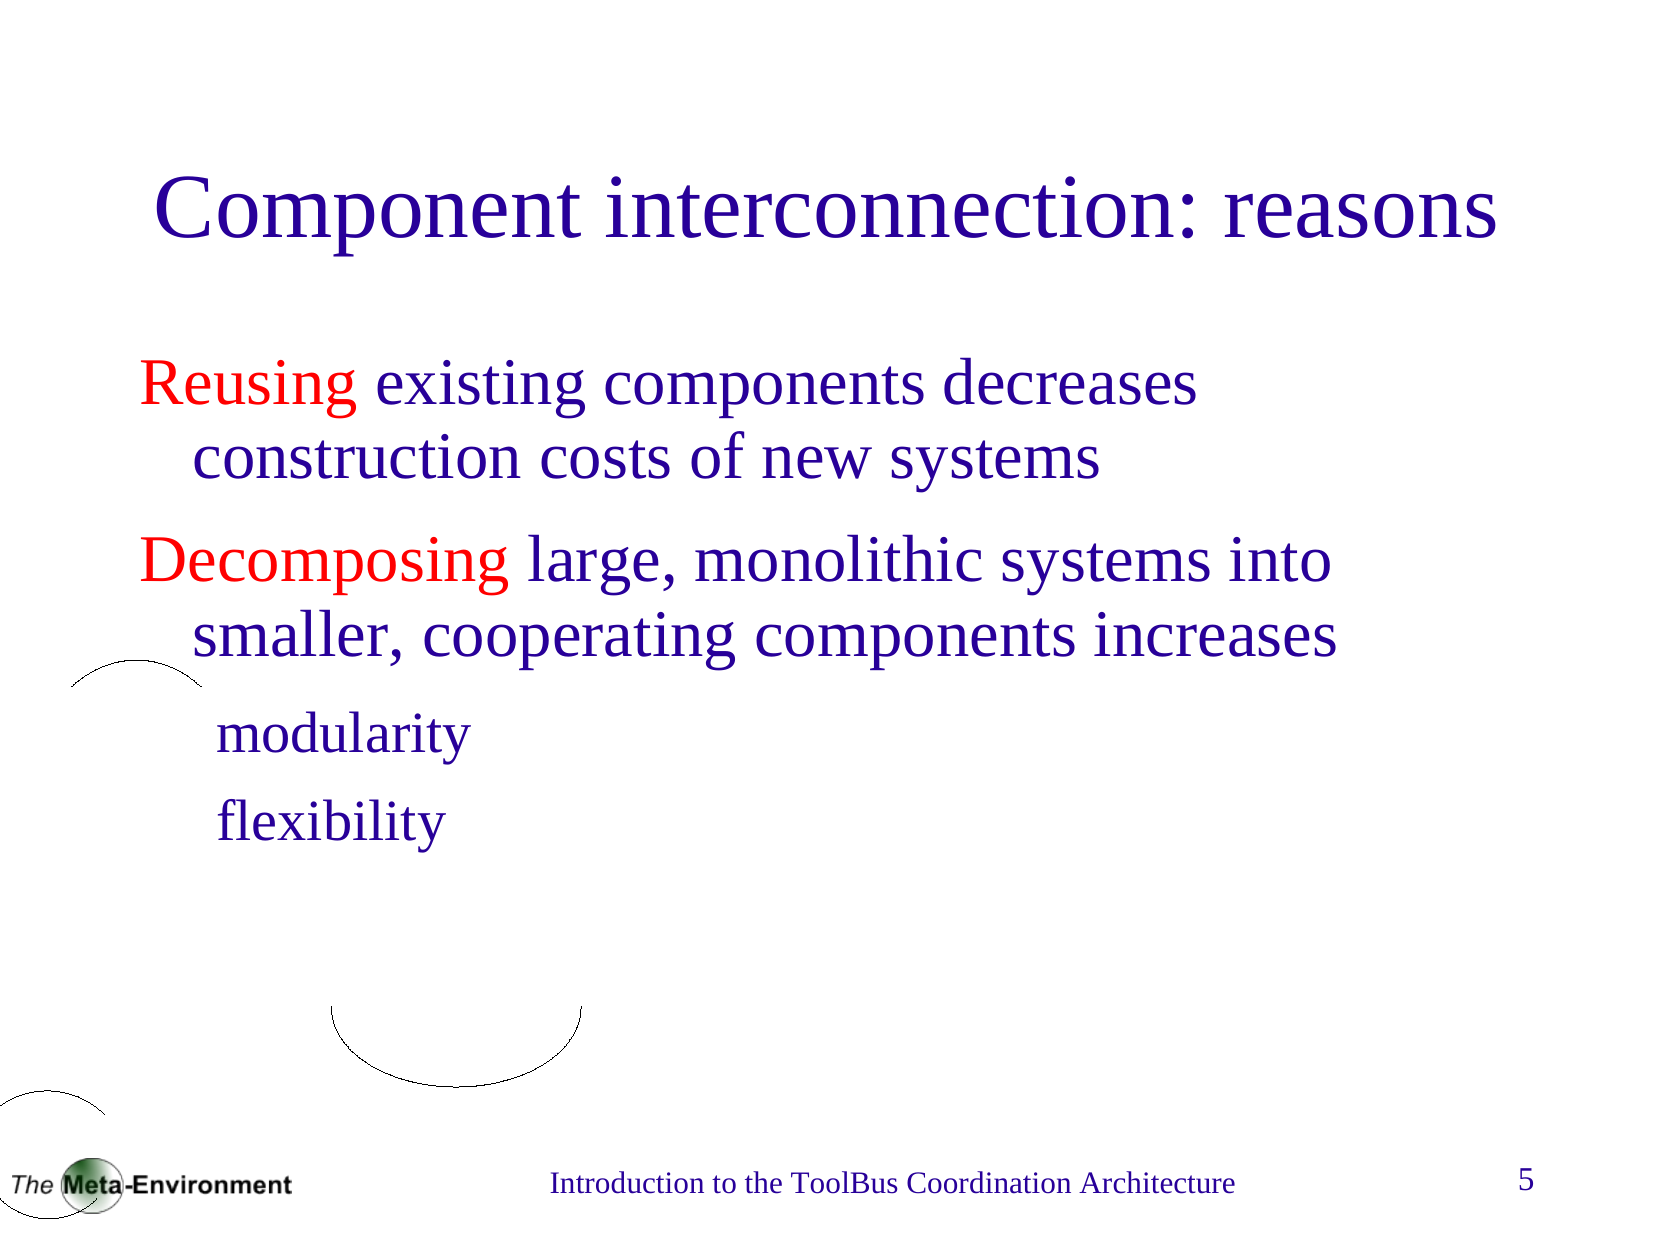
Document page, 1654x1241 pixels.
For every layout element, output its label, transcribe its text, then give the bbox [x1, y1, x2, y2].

picture [12, 1158, 292, 1214]
title Component interconnection: reasons [121, 102, 1534, 311]
list Reusing existing components decreases construction costs of new systems Decomposing large, monolithic systems into smaller, cooperating components increases modularity flexibility [121, 344, 1534, 1127]
